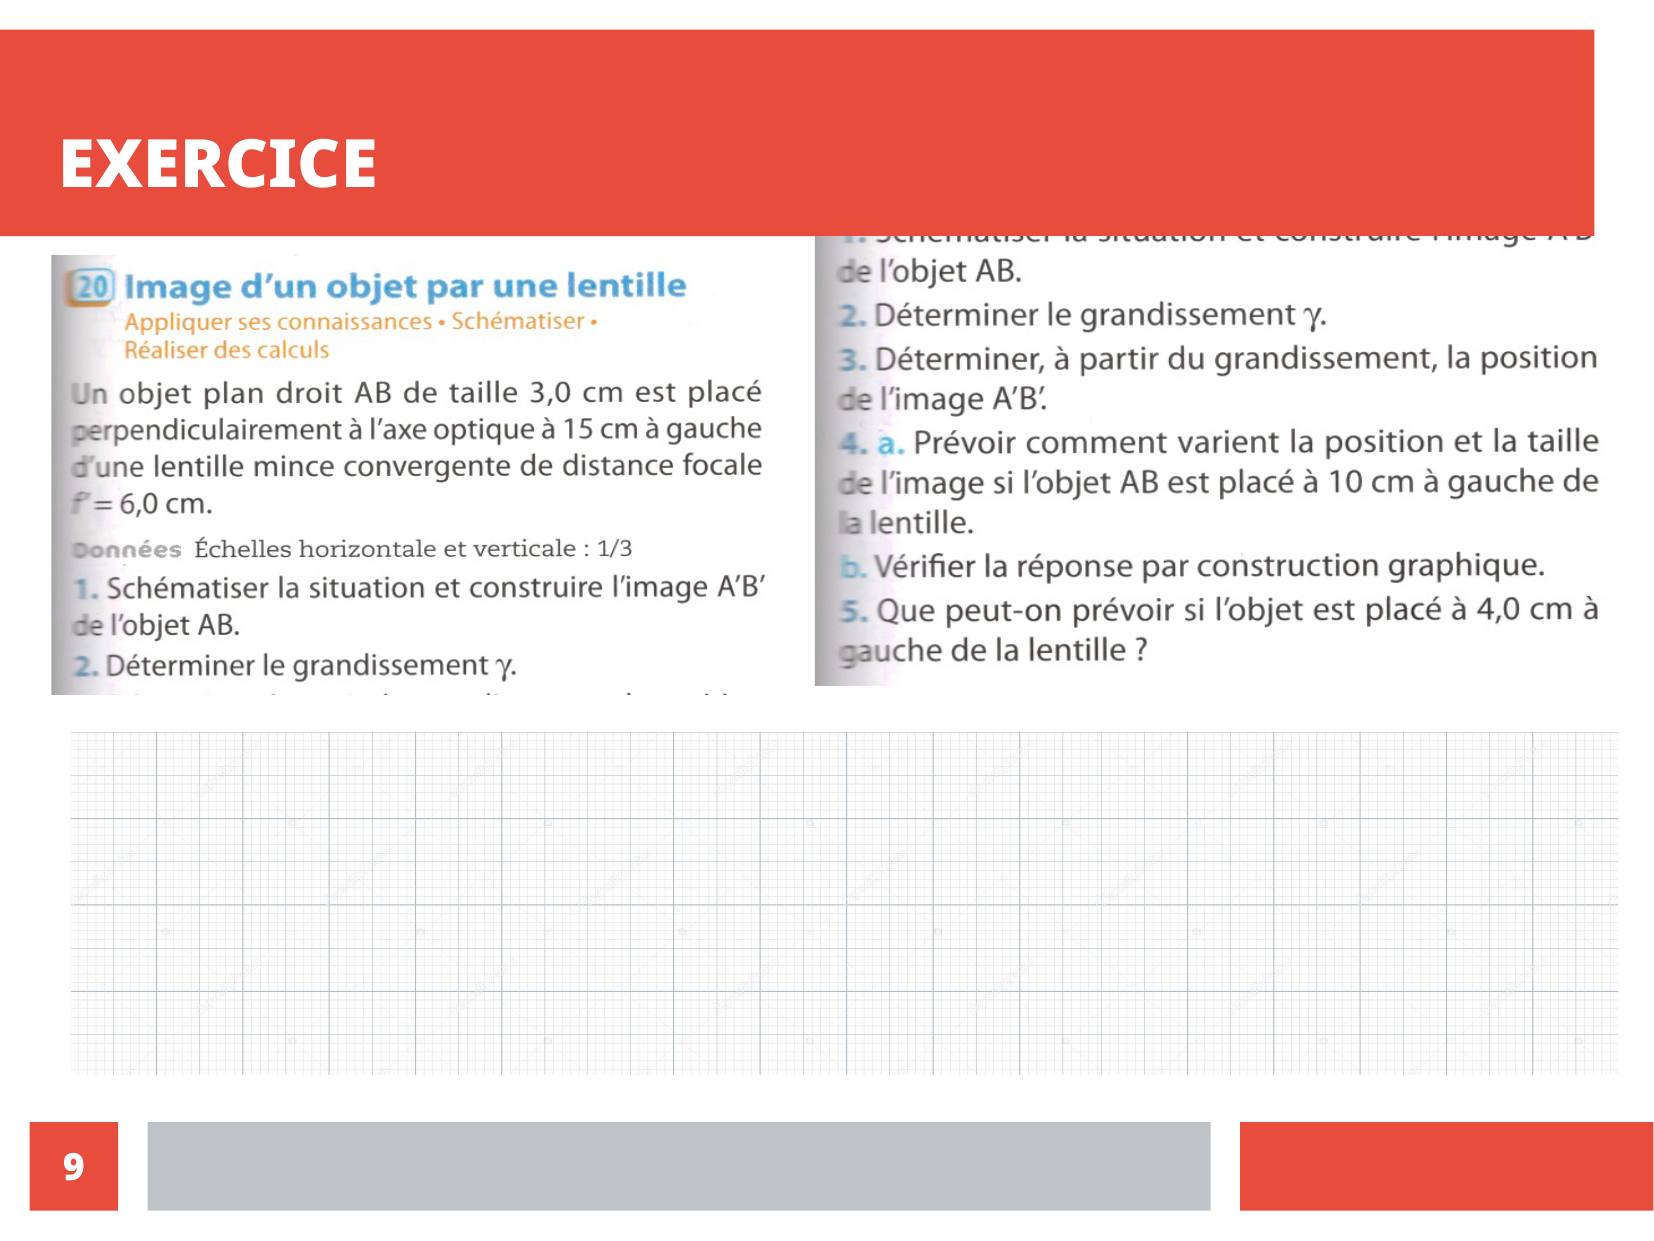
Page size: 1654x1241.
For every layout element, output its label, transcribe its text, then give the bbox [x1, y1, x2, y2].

picture [70, 732, 1619, 1075]
picture [51, 255, 792, 695]
picture [814, 236, 1630, 686]
title EXERCICE [59, 59, 1595, 207]
